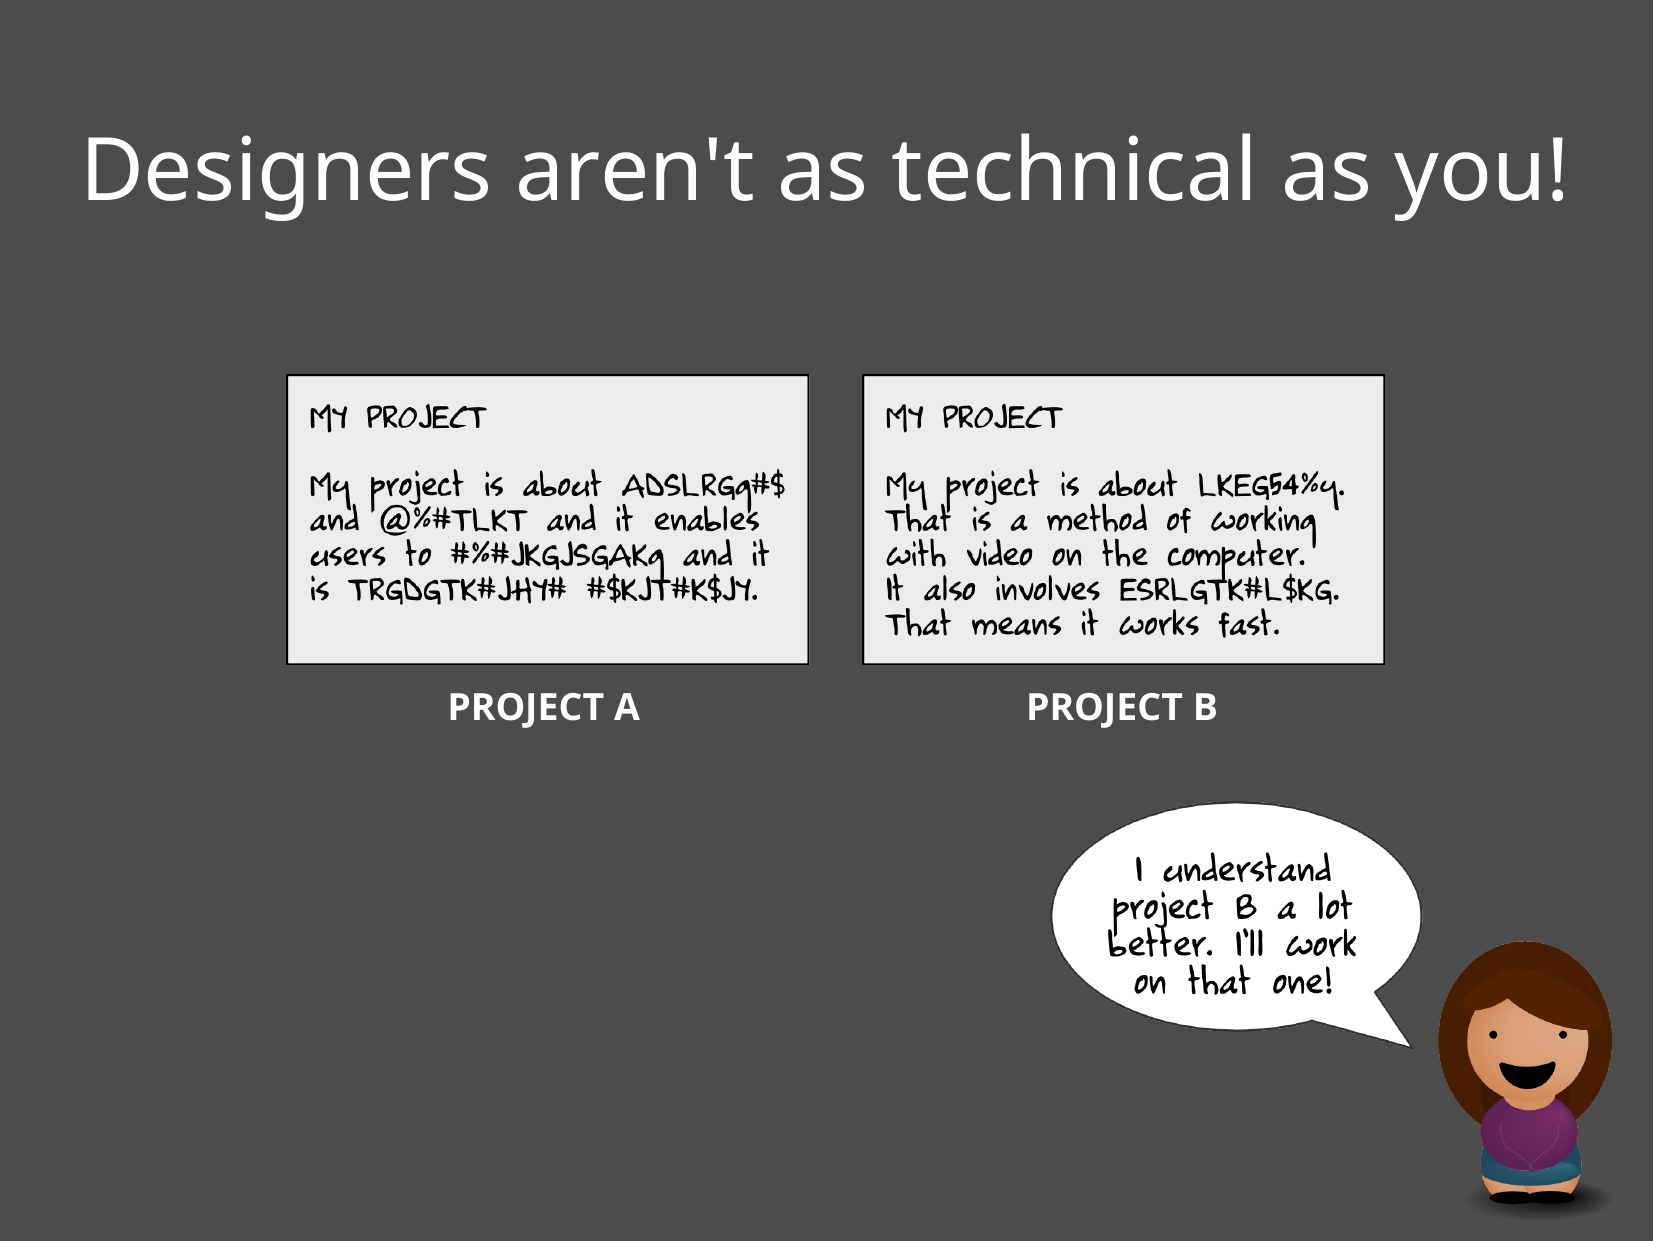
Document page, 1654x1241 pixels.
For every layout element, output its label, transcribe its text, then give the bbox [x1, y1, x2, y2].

title Designers aren't as technical as you! [37, 71, 1613, 279]
picture [1050, 801, 1613, 1221]
title PROJECT B [1025, 679, 1361, 741]
picture [286, 374, 1385, 665]
title PROJECT A [447, 679, 782, 741]
